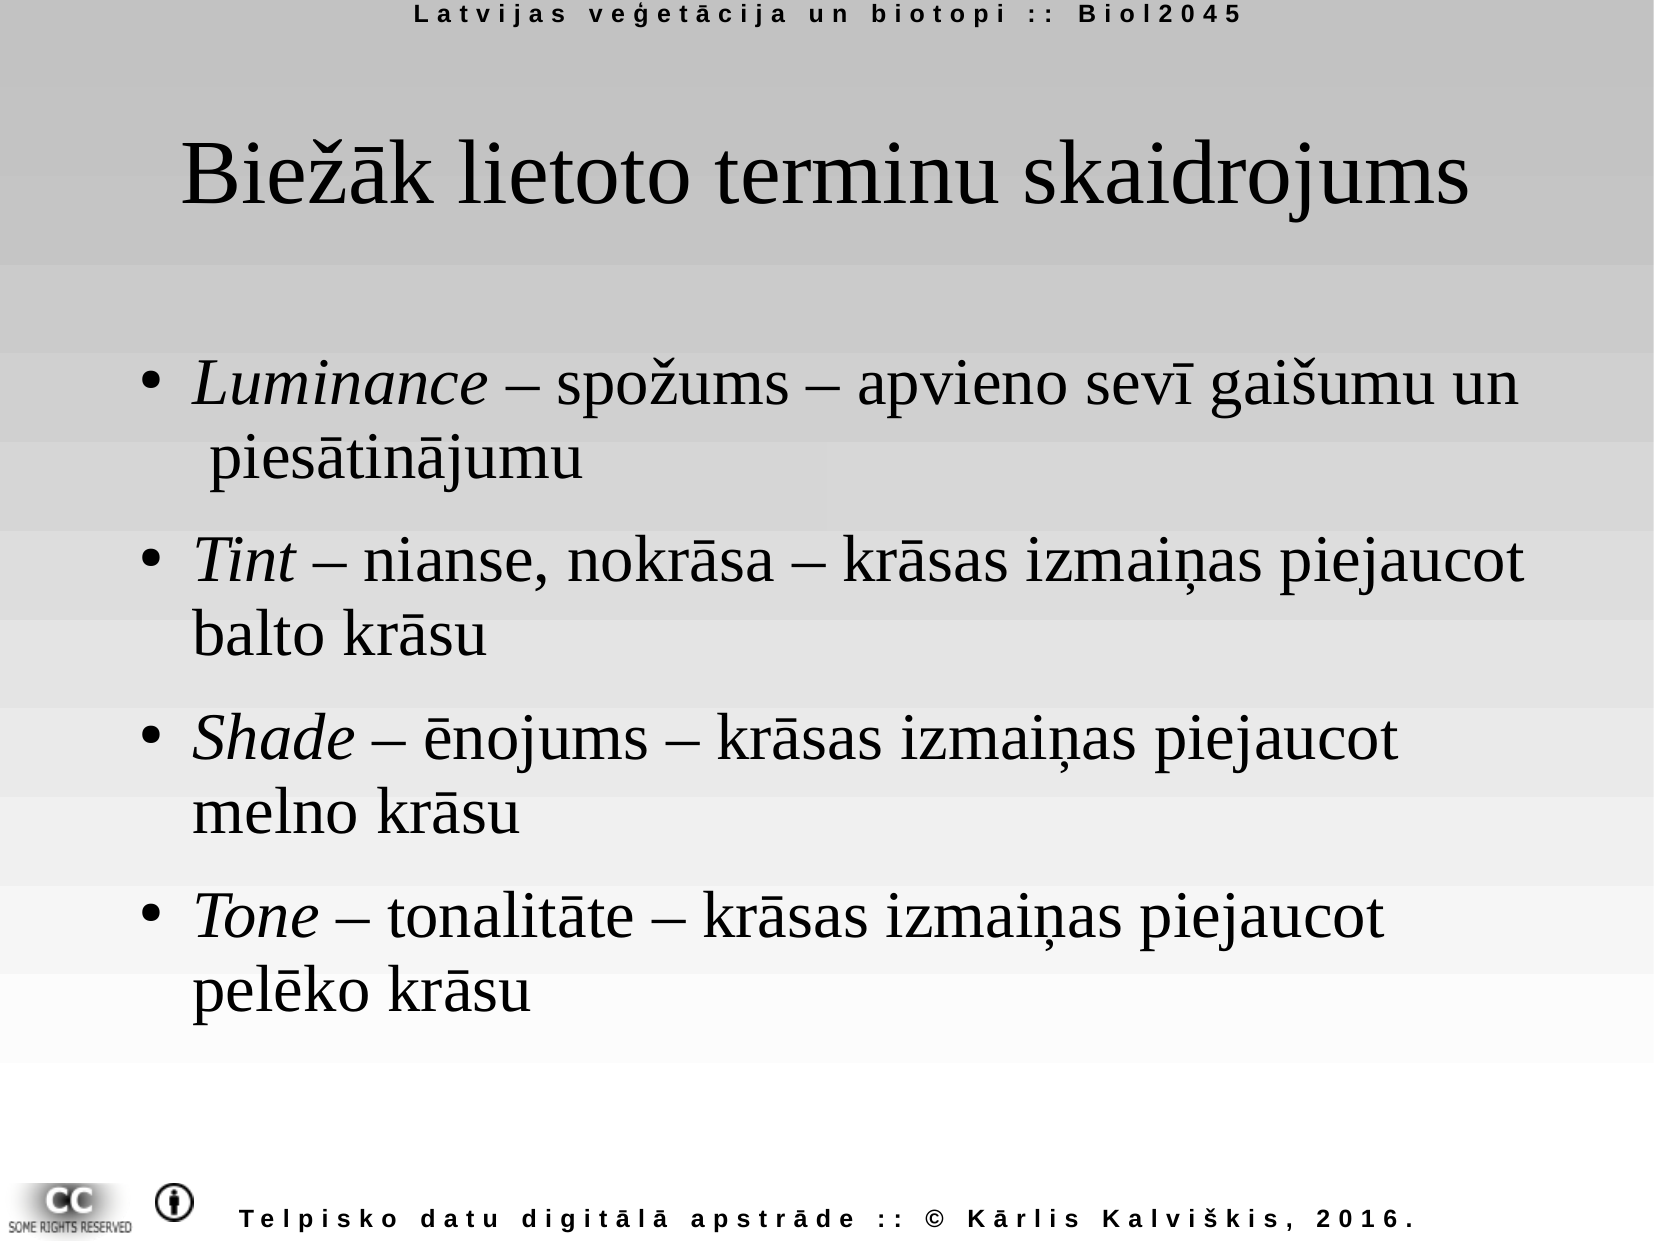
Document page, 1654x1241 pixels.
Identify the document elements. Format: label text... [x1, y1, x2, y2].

list Luminance – spožums – apvieno sevī gaišumu un piesātinājumu Tint – nianse, nokrāsa – krāsas izmaiņas piejaucot balto krāsu Shade – ēnojums – krāsas izmaiņas piejaucot melno krāsu Tone – tonalitāte – krāsas izmaiņas piejaucot pelēko krāsu [121, 344, 1534, 1127]
picture [0, 0, 1654, 1241]
title Biežāk lietoto terminu skaidrojums [29, 49, 1625, 296]
